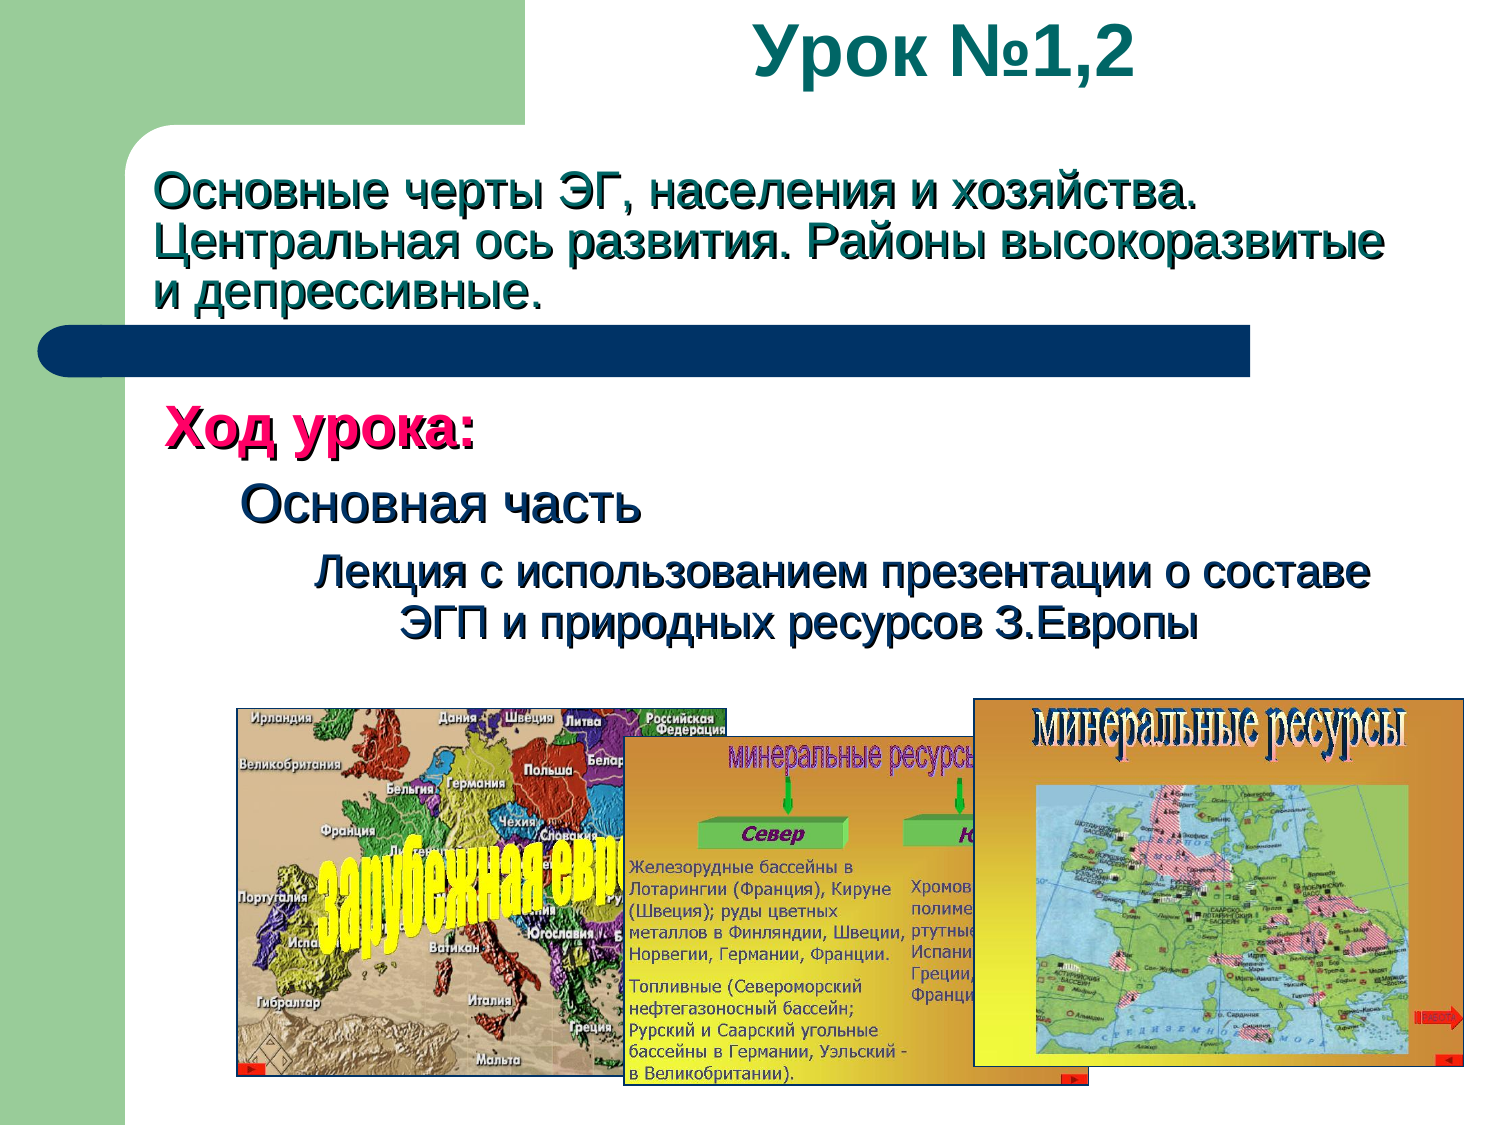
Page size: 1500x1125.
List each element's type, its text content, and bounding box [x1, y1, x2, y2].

list Ход урока: Основная часть Лекция с использованием презентации о составе ЭГП и природных ресурсов З.Европы [149, 386, 1463, 1124]
picture [624, 737, 1088, 1085]
picture [237, 709, 726, 1075]
picture [975, 699, 1463, 1066]
title Урок №1,2 Основные черты ЭГ, населения и хозяйства. Центральная ось развития. Районы высокоразвитые и депрессивные. [137, 0, 1413, 325]
